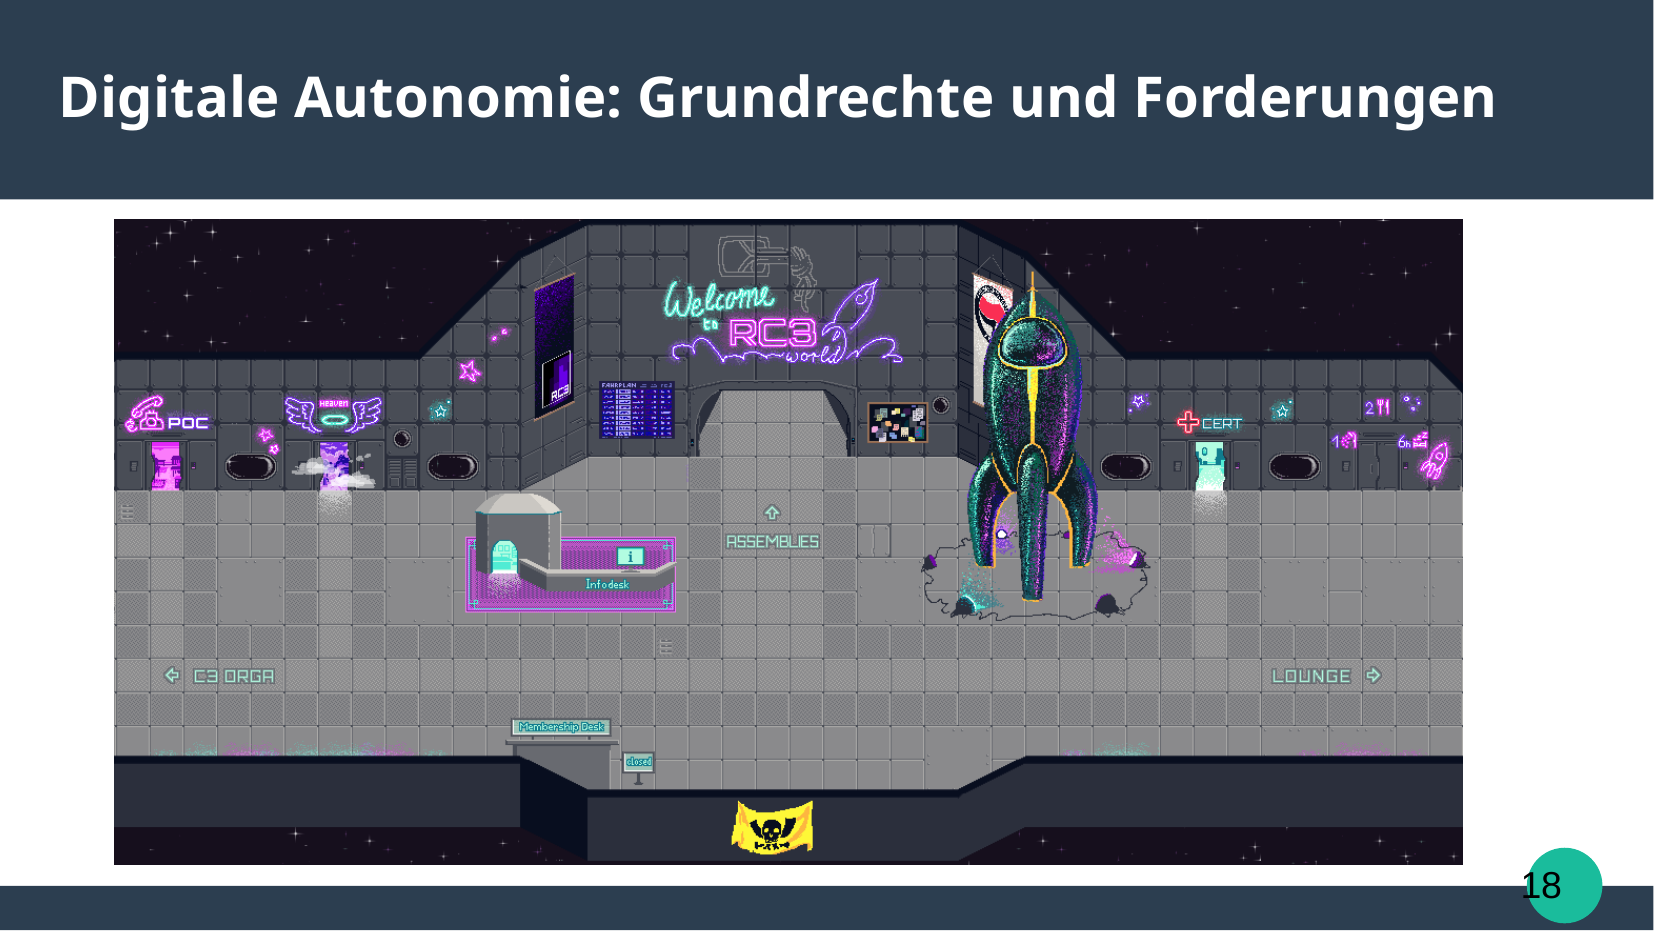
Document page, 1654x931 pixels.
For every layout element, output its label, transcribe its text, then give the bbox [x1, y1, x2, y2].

title Digitale Autonomie: Grundrechte und Forderungen [59, 37, 1595, 155]
picture [114, 219, 1463, 865]
